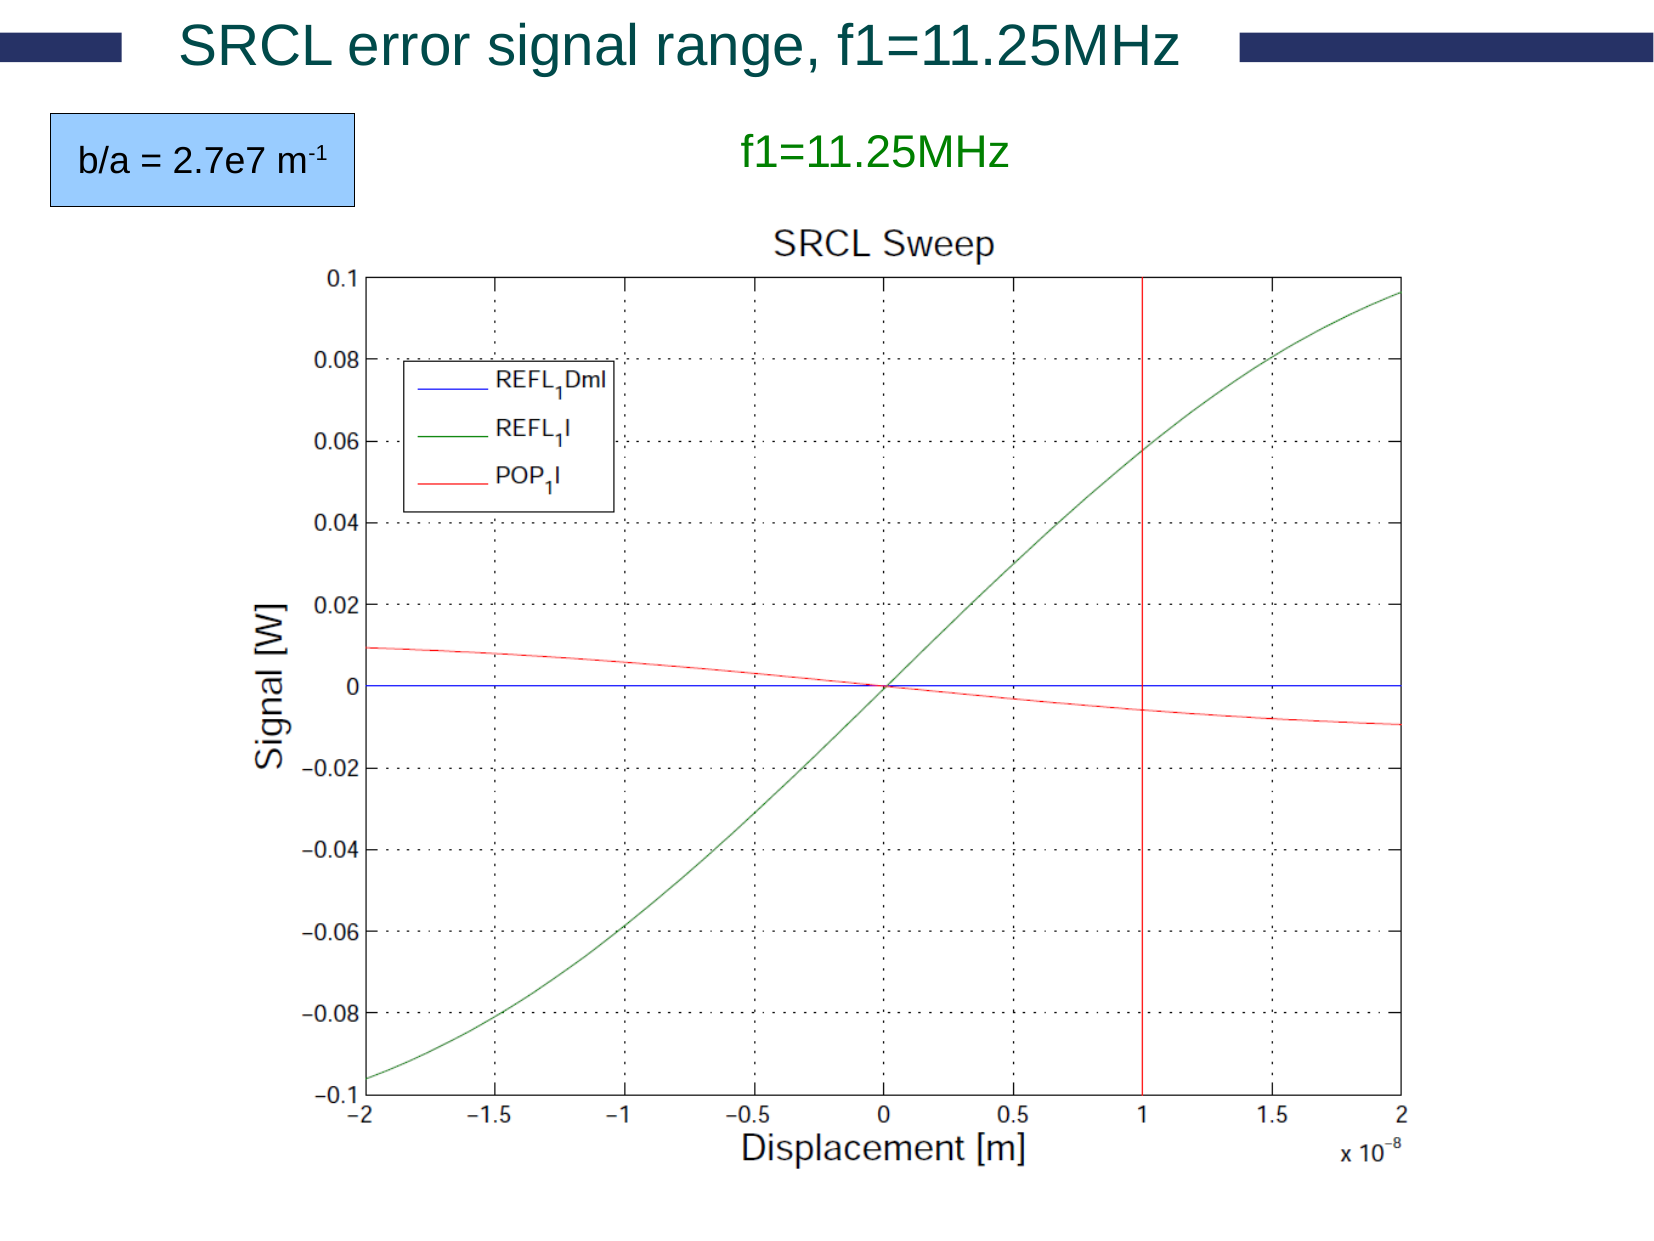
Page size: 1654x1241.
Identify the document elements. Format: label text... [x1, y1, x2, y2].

text_box f1=11.25MHz [725, 118, 1026, 185]
title SRCL error signal range, f1=11.25MHz [121, 12, 1240, 78]
picture [183, 197, 1465, 1215]
text_box b/a = 2.7e7 m-1 [50, 113, 355, 207]
